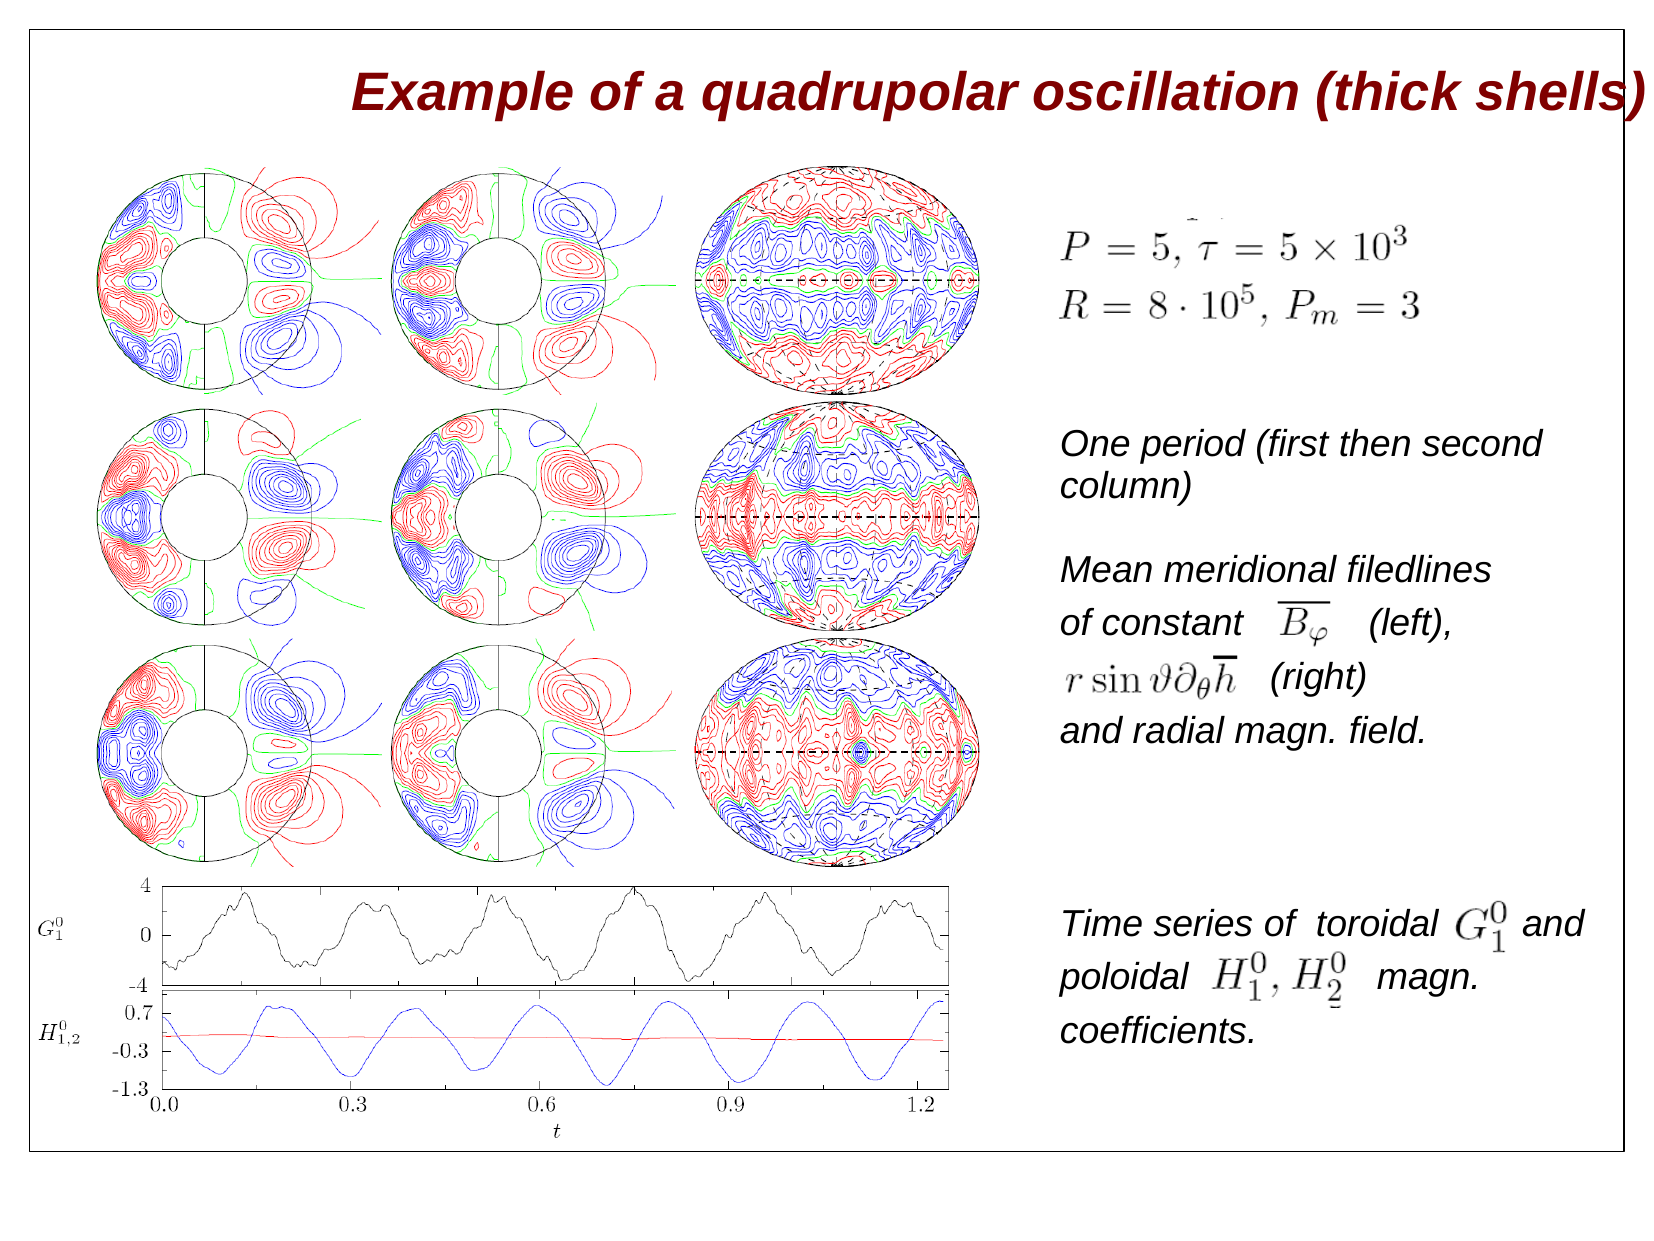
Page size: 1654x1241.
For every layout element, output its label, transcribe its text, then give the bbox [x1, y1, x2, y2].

text_box [35, 873, 952, 1144]
text_box Time series of toroidal and poloidal magn. coefficients. [1045, 892, 1625, 1058]
picture [86, 160, 987, 870]
picture [1057, 281, 1423, 329]
picture [1269, 596, 1339, 650]
picture [1064, 651, 1243, 711]
text_box [1208, 948, 1355, 1008]
text_box Example of a quadrupolar oscillation (thick shells) [336, 50, 1318, 127]
text_box One period (first then second column) Mean meridional filedlines of constant (left), (right) and radial magn. field. [1045, 413, 1596, 758]
picture [1450, 896, 1516, 956]
picture [1057, 218, 1410, 274]
